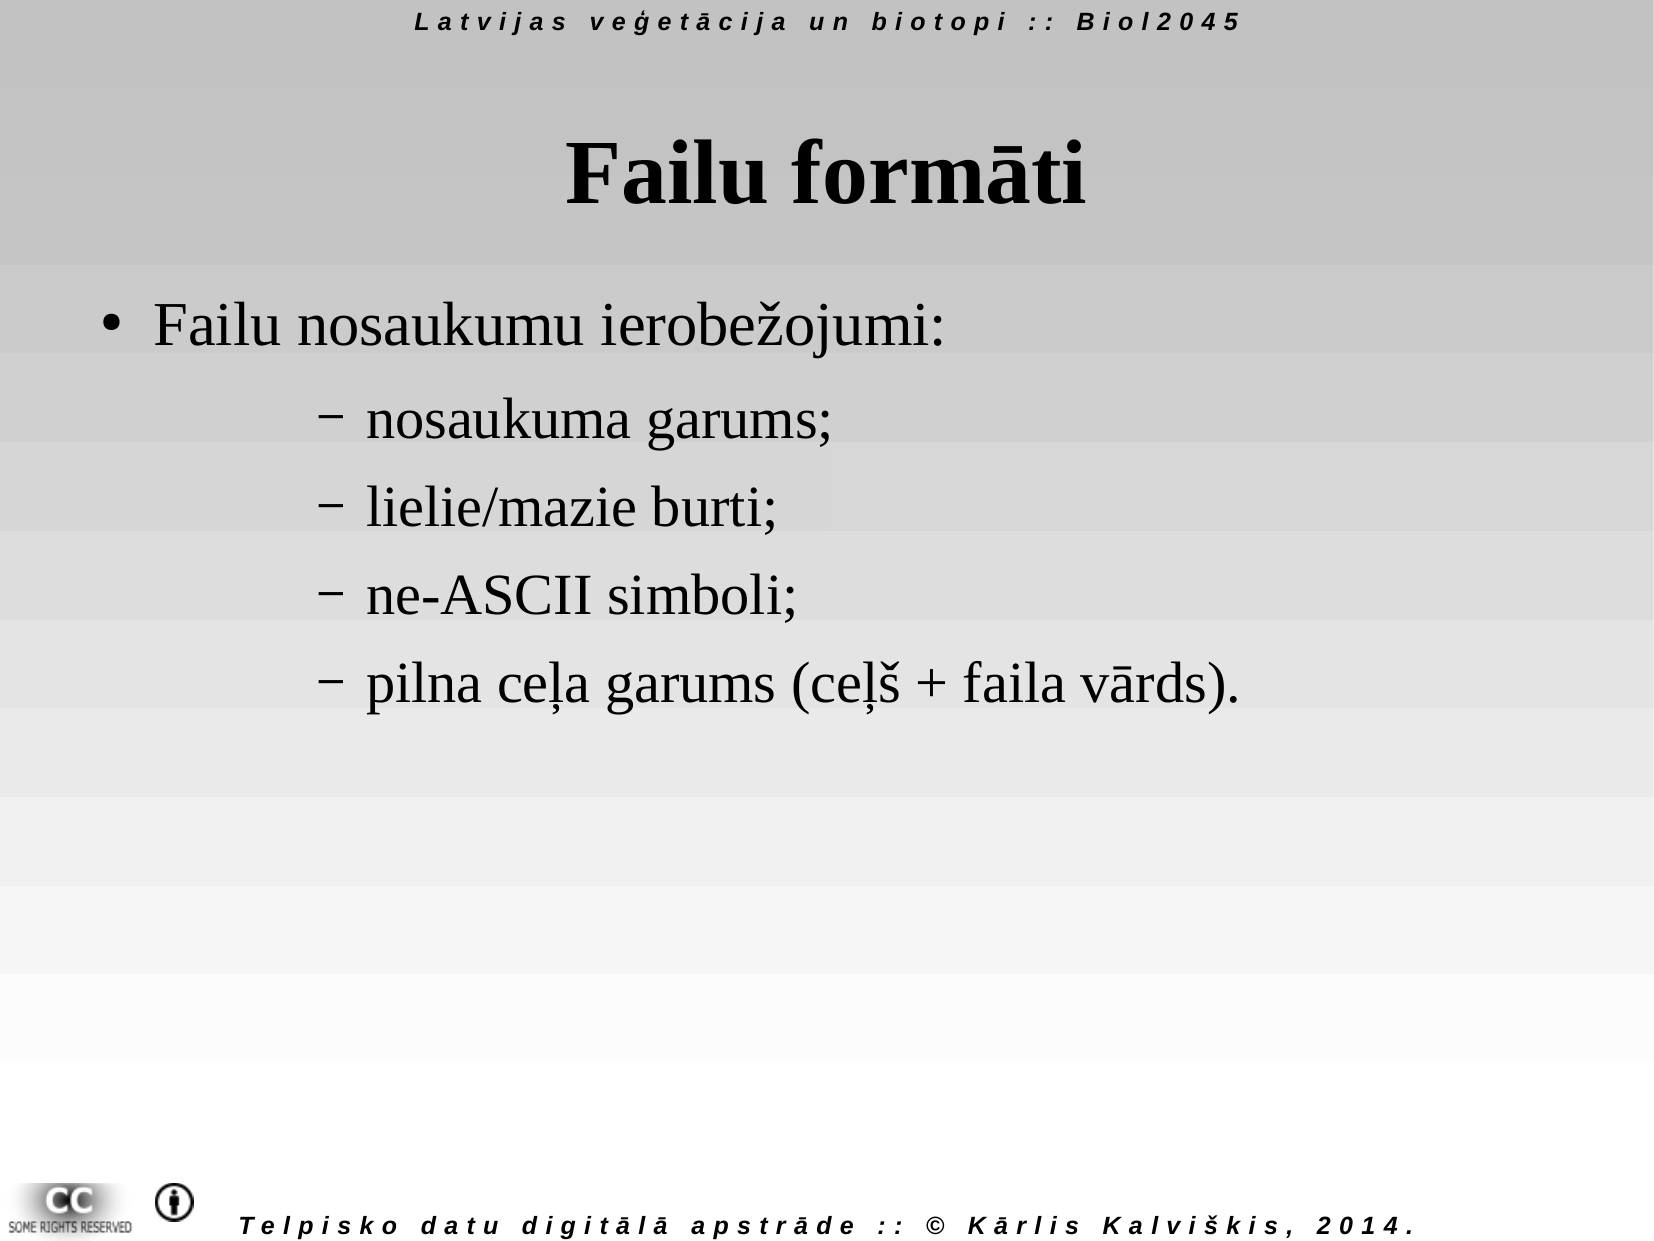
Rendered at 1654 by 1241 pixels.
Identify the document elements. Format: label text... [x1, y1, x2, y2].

title Failu formāti [29, 49, 1625, 296]
list Failu nosaukumu ierobežojumi: nosaukuma garums; lielie/mazie burti; ne-ASCII simboli; pilna ceļa garums (ceļš + faila vārds). [82, 289, 1571, 1098]
picture [0, 0, 1654, 1241]
